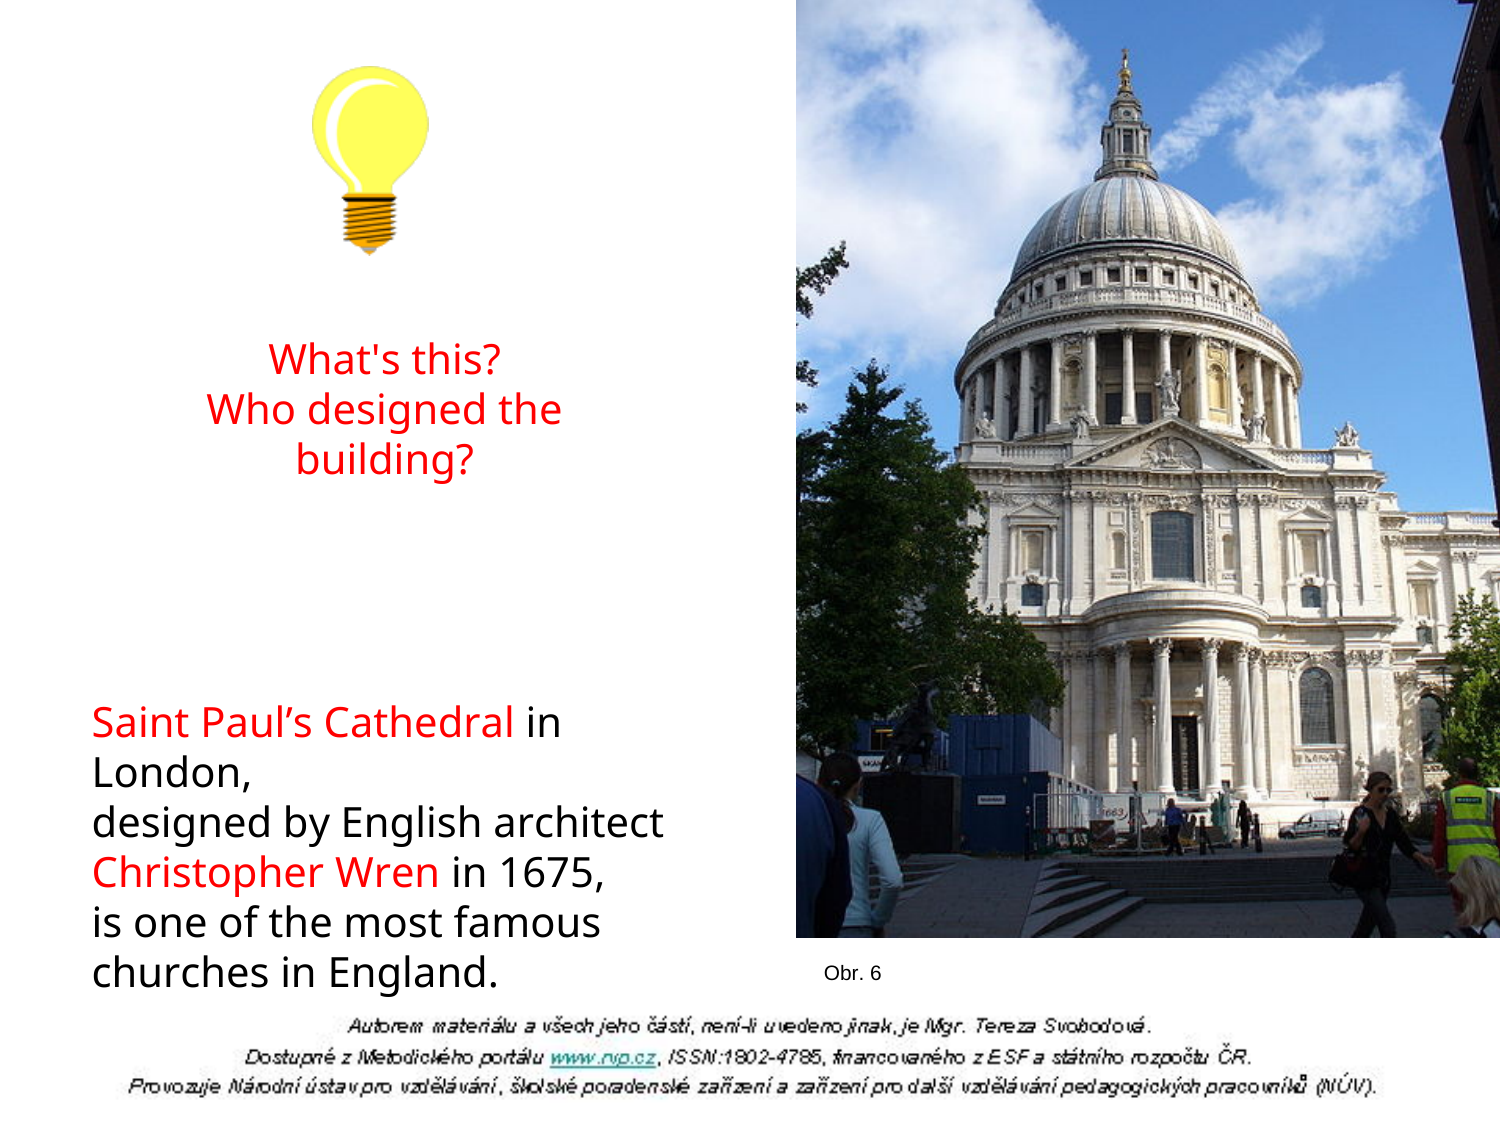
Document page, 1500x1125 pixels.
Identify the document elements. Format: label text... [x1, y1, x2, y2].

title What's this? Who designed the building? [135, 314, 634, 502]
picture [0, 0, 1500, 1125]
text_box Obr. 6 [809, 952, 897, 993]
text_box Saint Paul’s Cathedral in London, designed by English architect Christopher Wren in 1675, is one of the most famous churches in England. [76, 687, 747, 1004]
